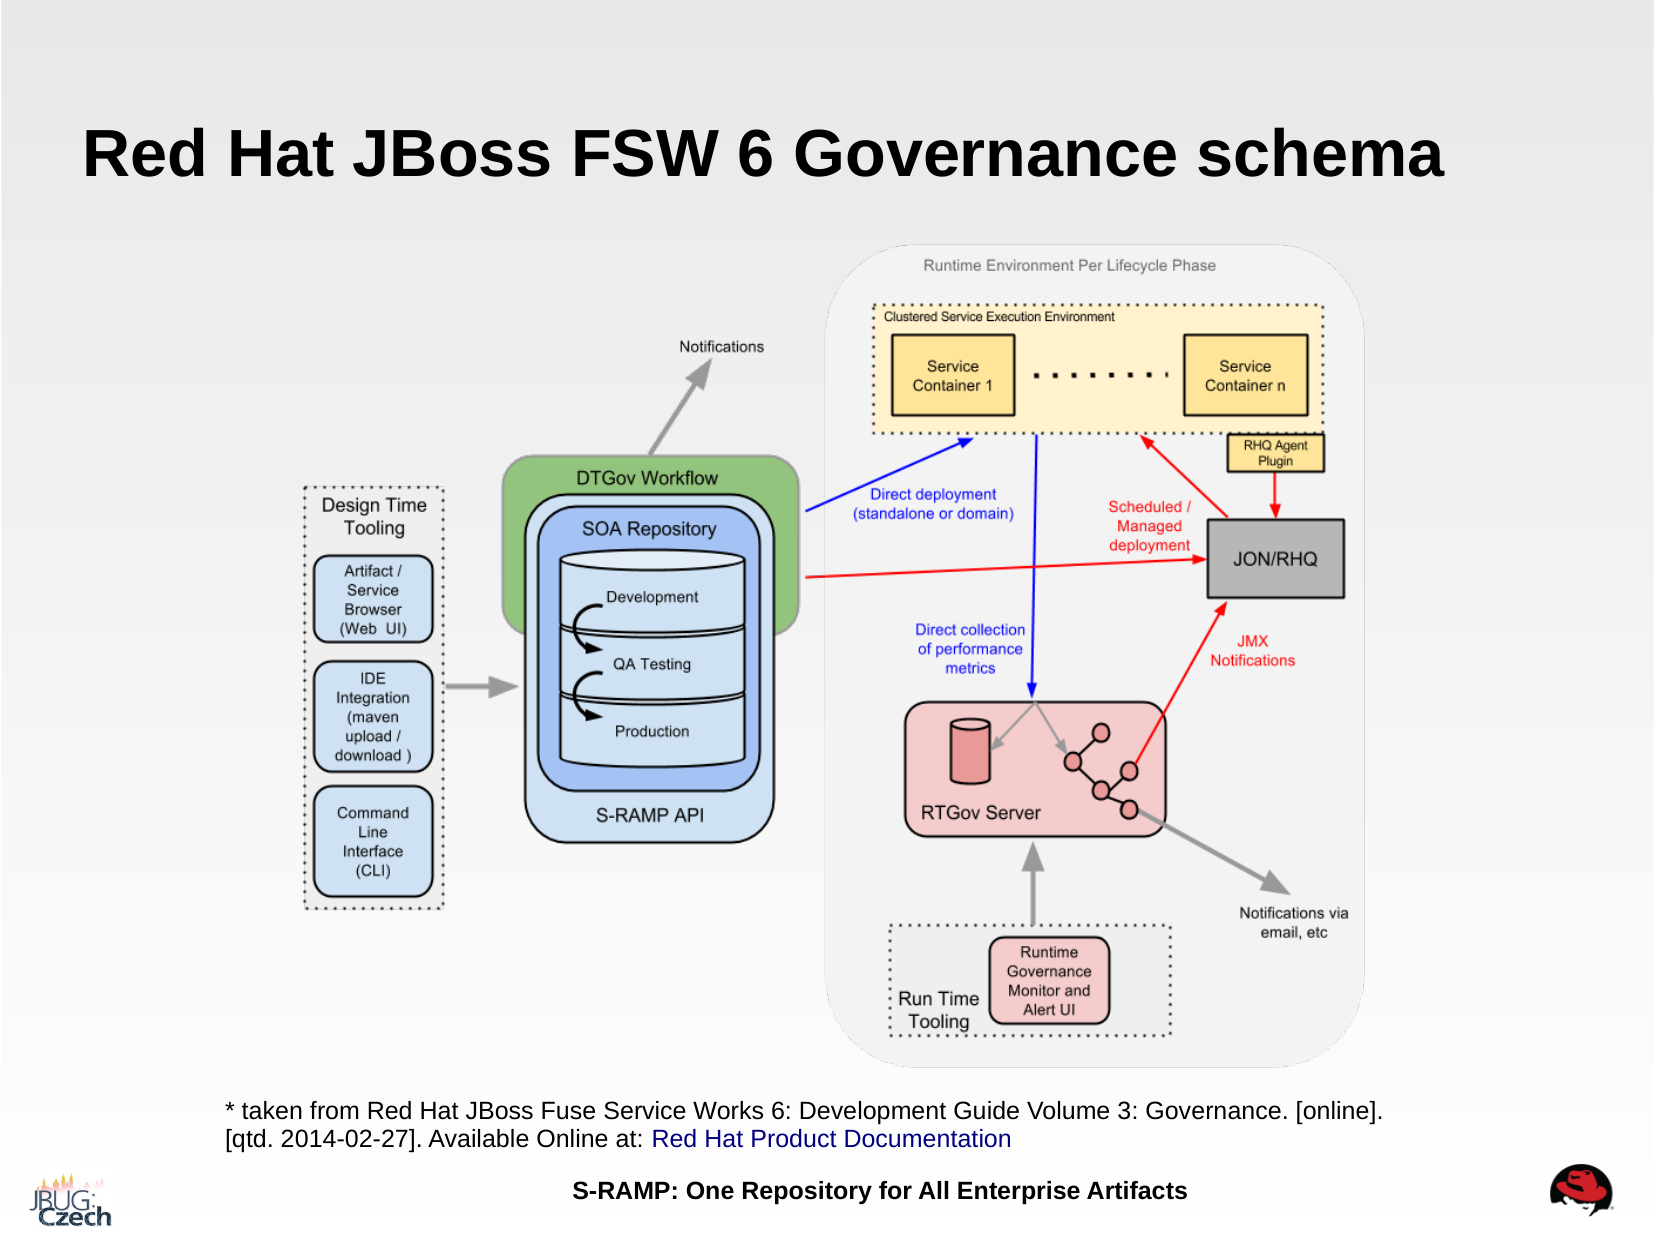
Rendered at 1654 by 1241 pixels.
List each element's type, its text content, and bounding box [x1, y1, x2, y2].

picture [1, 0, 1654, 1241]
title * taken from Red Hat JBoss Fuse Service Works 6: Development Guide Volume 3: Governance. [online]. [qtd. 2014-02-27]. Available Online at: Red Hat Product Documentation [225, 1087, 1576, 1163]
title Red Hat JBoss FSW 6 Governance schema [82, 49, 1571, 257]
